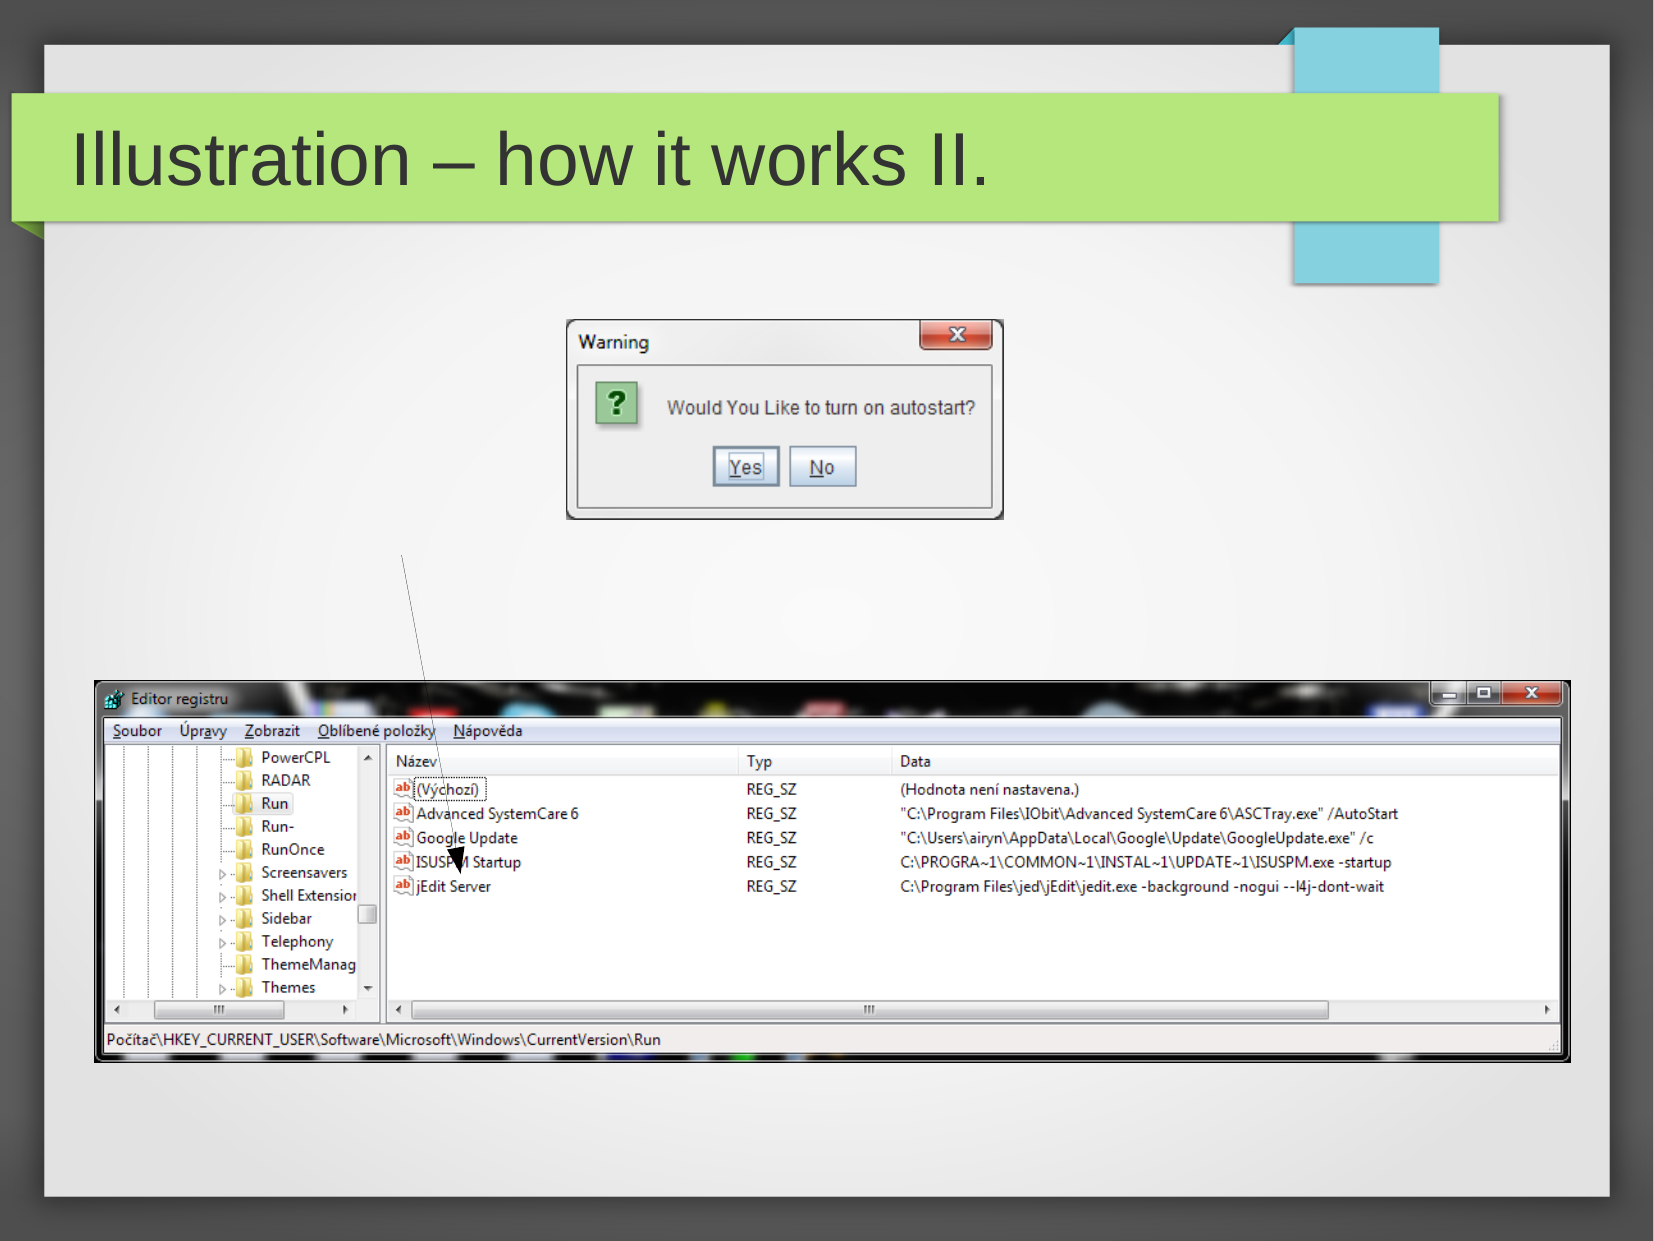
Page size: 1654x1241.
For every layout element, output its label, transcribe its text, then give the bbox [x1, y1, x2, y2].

title Illustration – how it works II. [70, 106, 1229, 213]
picture [0, 0, 1654, 1241]
